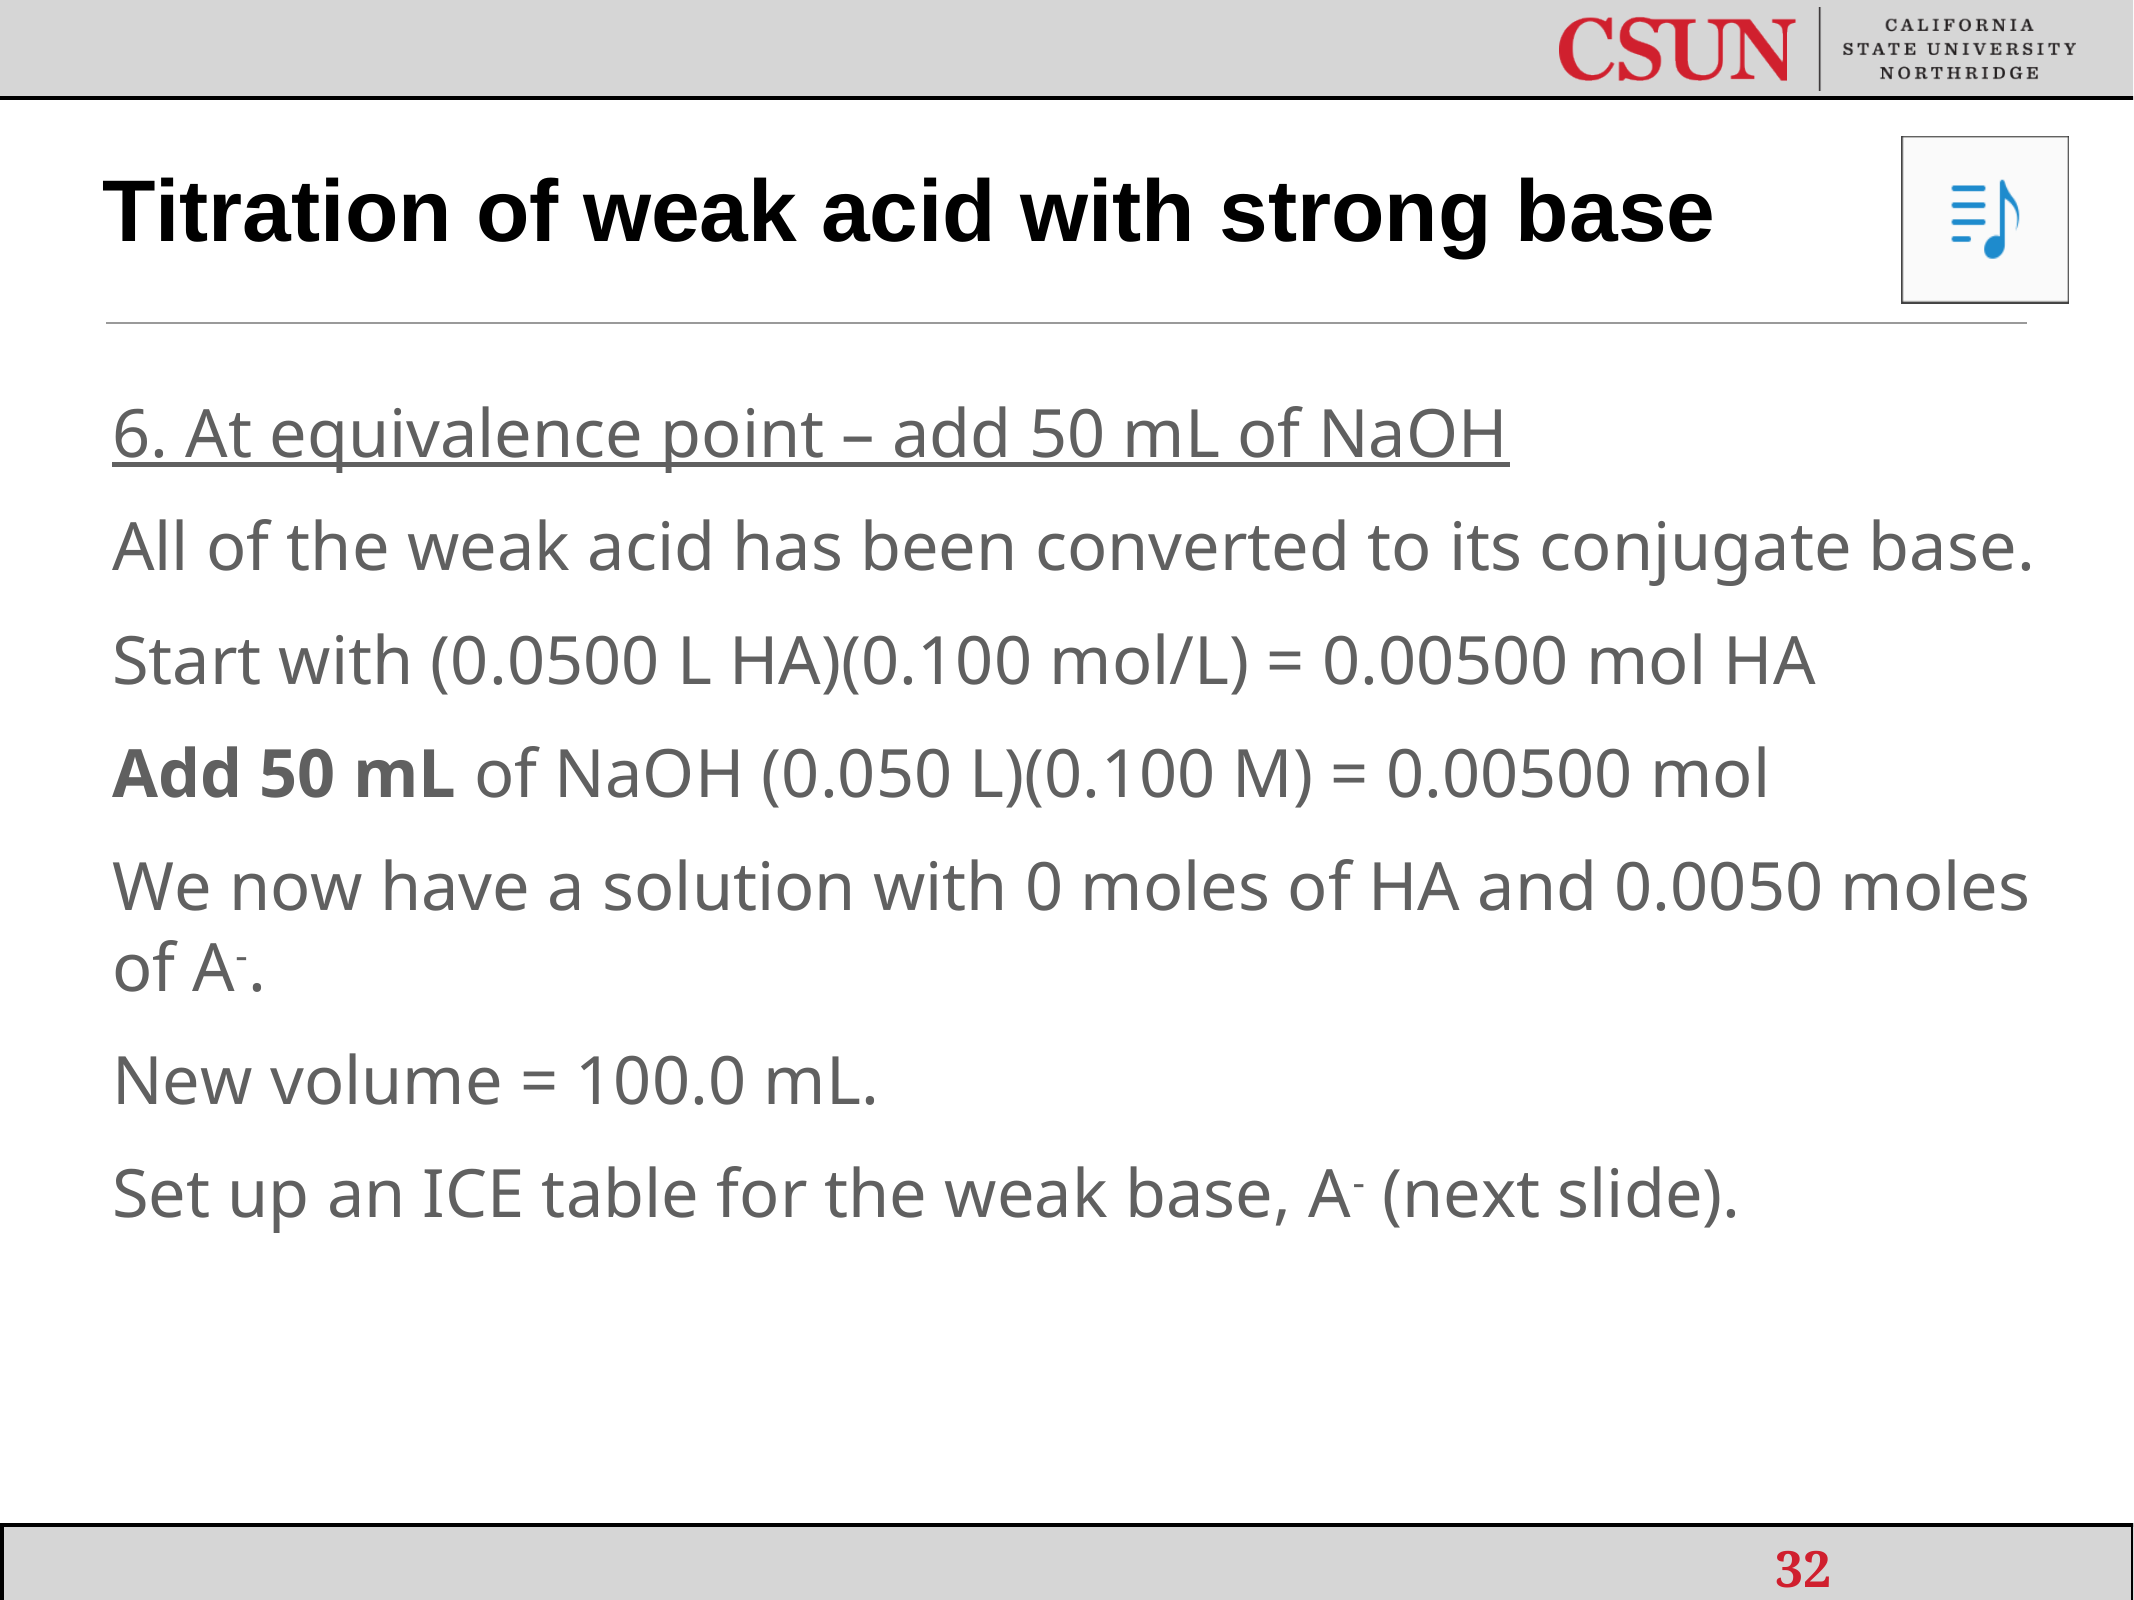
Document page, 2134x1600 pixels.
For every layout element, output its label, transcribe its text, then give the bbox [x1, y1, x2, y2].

title Titration of weak acid with strong base [93, 192, 2040, 372]
text_box [1900, 135, 2071, 305]
picture [1559, 7, 2076, 91]
list 6. At equivalence point – add 50 mL of NaOH All of the weak acid has been converted to its conjugate base. Start with (0.0500 L HA)(0.100 mol/L) = 0.00500 mol HA Add 50 mL of NaOH (0.050 L)(0.100 M) = 0.00500 mol We now have a solution with 0 moles of HA and 0.0050 moles of A-. New volume = 100.0 mL. Set up an ICE table for the weak base, A- (next slide). [60, 382, 2101, 1521]
